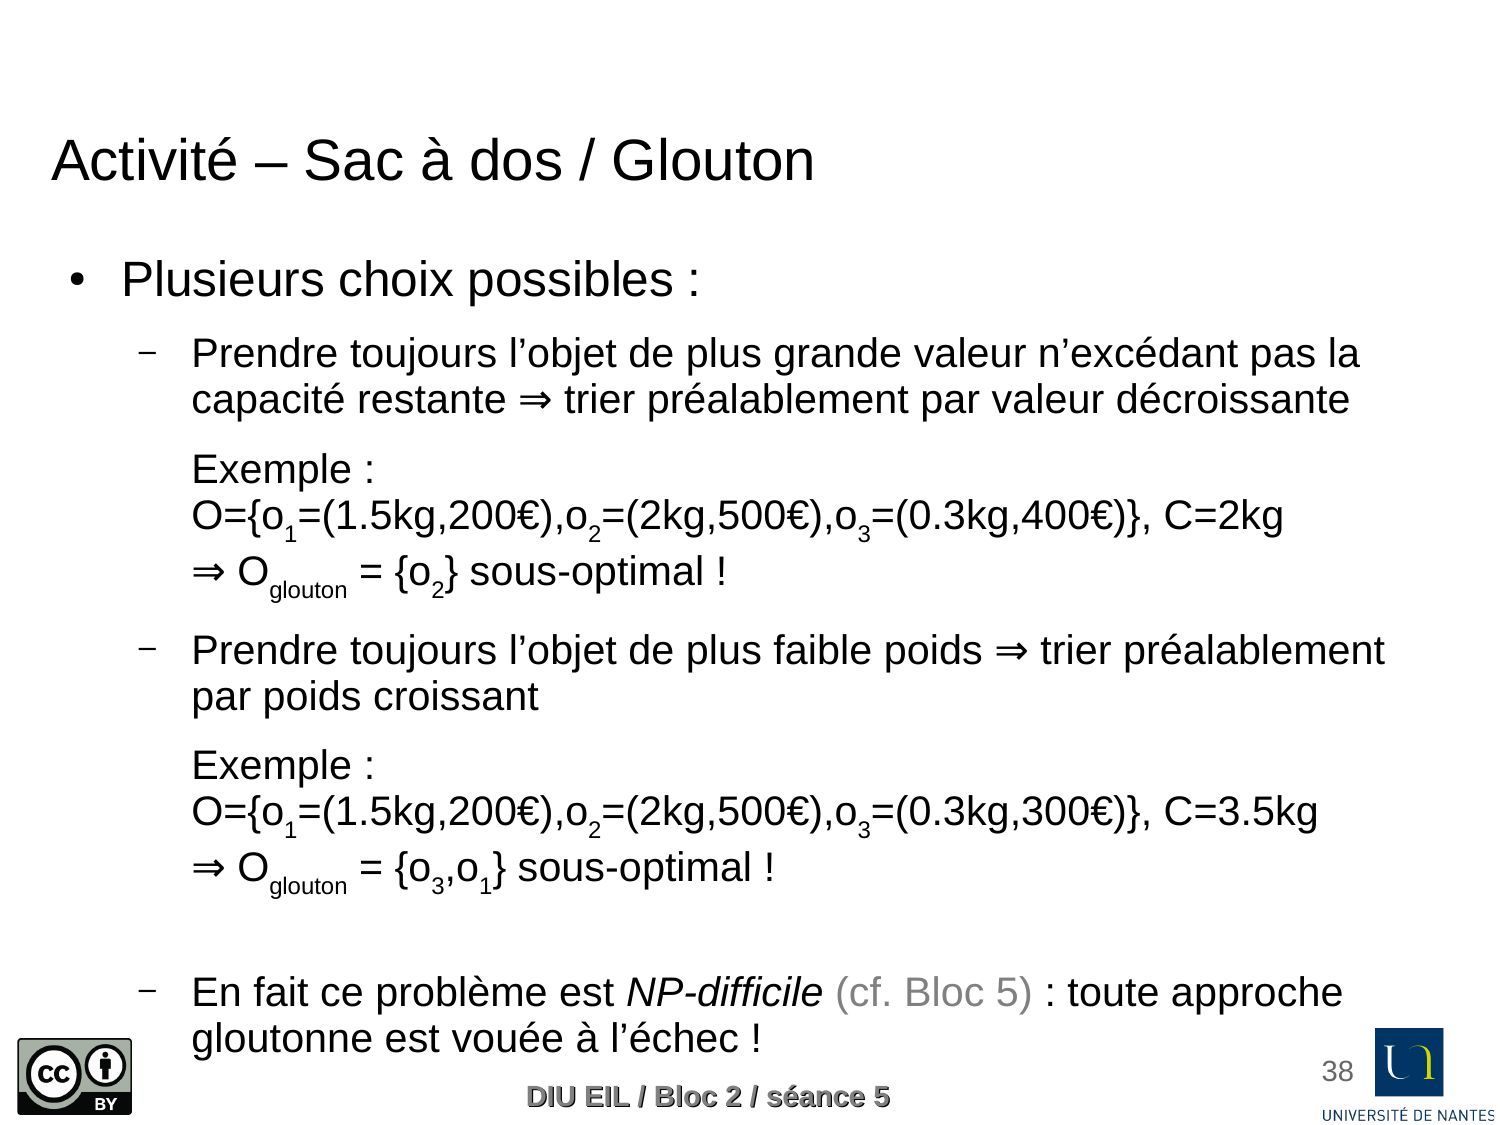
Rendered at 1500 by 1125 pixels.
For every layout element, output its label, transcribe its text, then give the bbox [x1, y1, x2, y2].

list Plusieurs choix possibles : Prendre toujours l’objet de plus grande valeur n’excédant pas la capacité restante ⇒ trier préalablement par valeur décroissante Exemple : O={o1=(1.5kg,200€),o2=(2kg,500€),o3=(0.3kg,400€)}, C=2kg ⇒ Oglouton = {o2} sous-optimal ! Prendre toujours l’objet de plus faible poids ⇒ trier préalablement par poids croissant Exemple : O={o1=(1.5kg,200€),o2=(2kg,500€),o3=(0.3kg,300€)}, C=3.5kg ⇒ Oglouton = {o3,o1} sous-optimal ! En fait ce problème est NP-difficile (cf. Bloc 5) : toute approche gloutonne est vouée à l’échec ! [51, 252, 1449, 1064]
picture [1323, 1028, 1495, 1121]
title Activité – Sac à dos / Glouton [51, 97, 1449, 223]
picture [17, 1038, 132, 1115]
